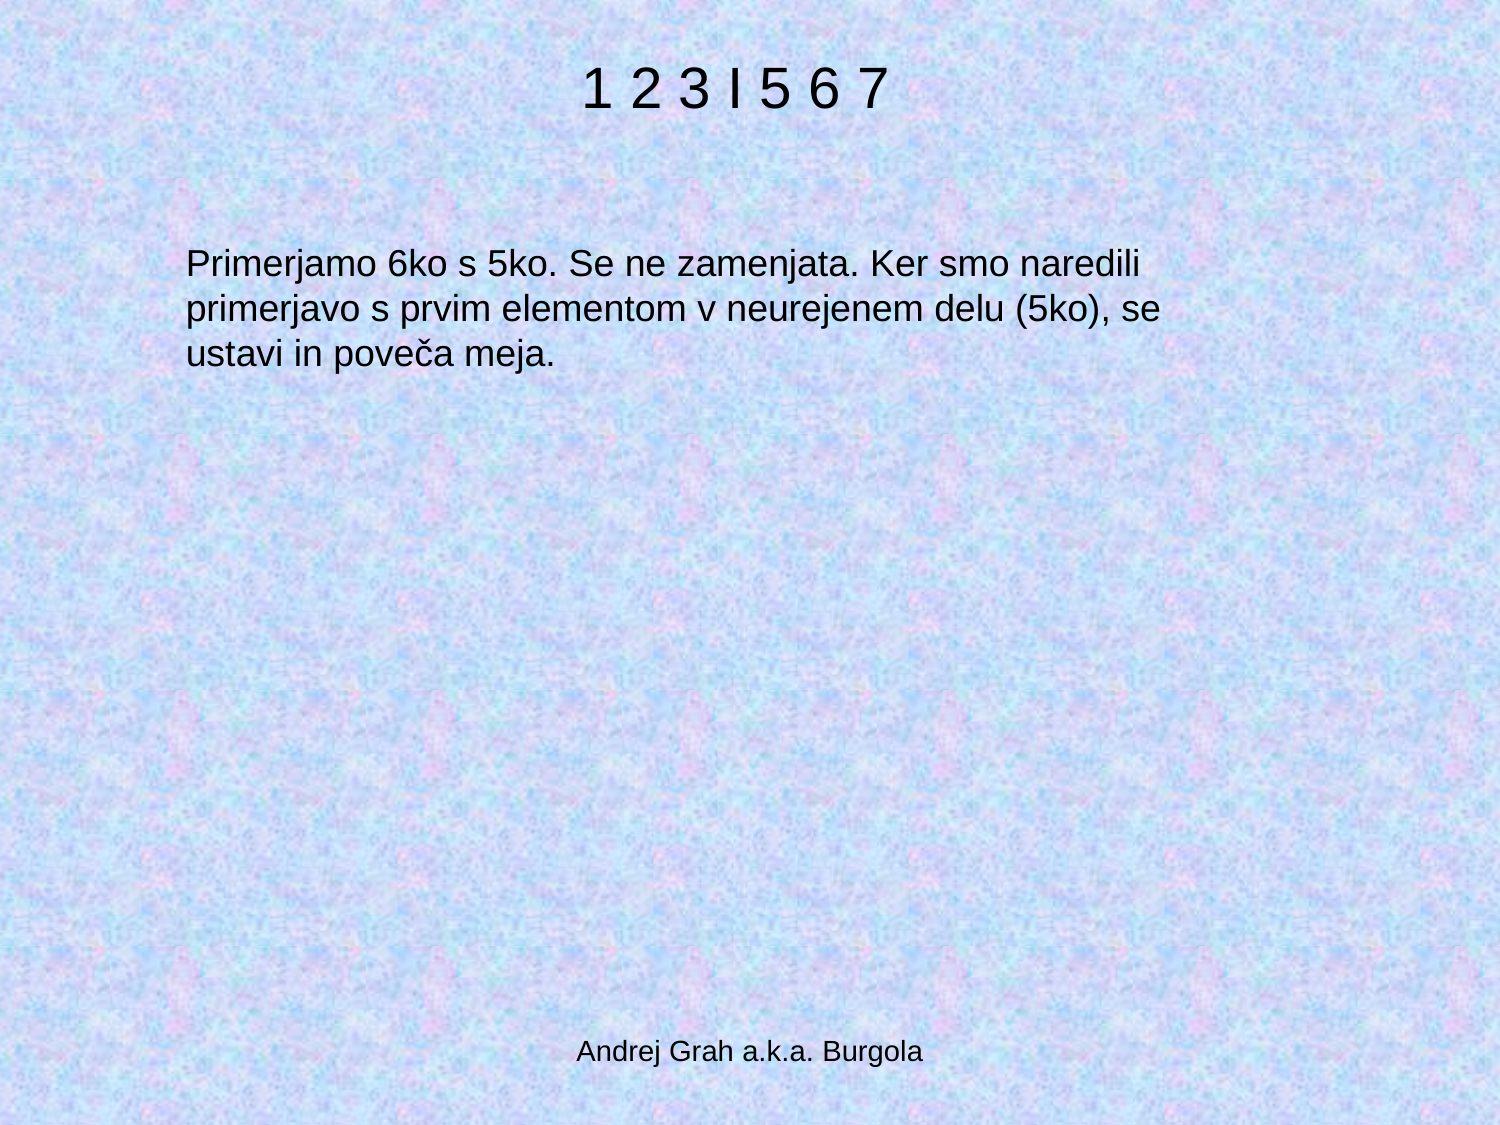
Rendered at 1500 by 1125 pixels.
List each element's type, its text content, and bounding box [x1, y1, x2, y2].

text_box 1 2 3 I 5 6 7 [265, 42, 1223, 129]
picture [0, 0, 1500, 1125]
text_box Andrej Grah a.k.a. Burgola [512, 1024, 988, 1103]
text_box Primerjamo 6ko s 5ko. Se ne zamenjata. Ker smo naredili primerjavo s prvim elementom v neurejenem delu (5ko), se ustavi in poveča meja. [171, 231, 1270, 383]
